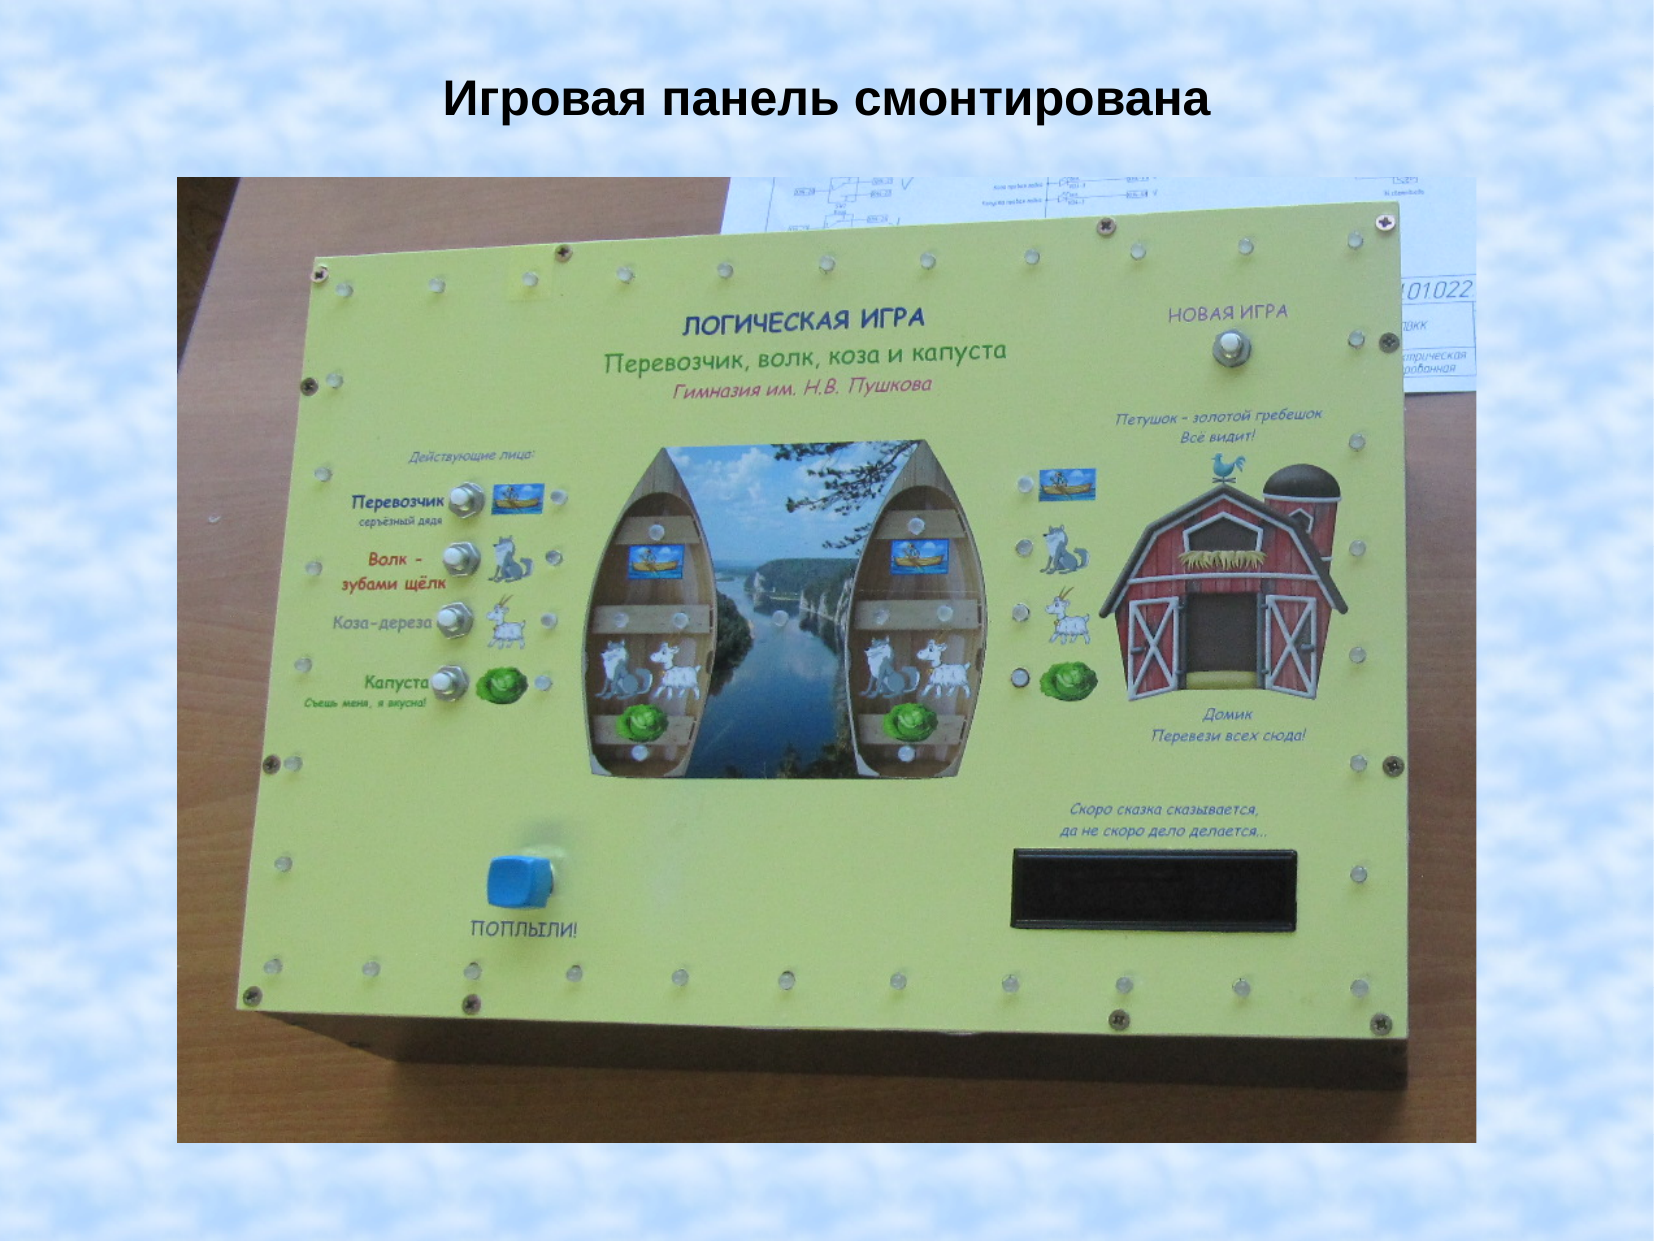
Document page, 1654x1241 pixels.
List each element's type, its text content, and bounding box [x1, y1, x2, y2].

picture [0, 0, 1654, 1241]
title Игровая панель смонтирована [82, 49, 1571, 148]
